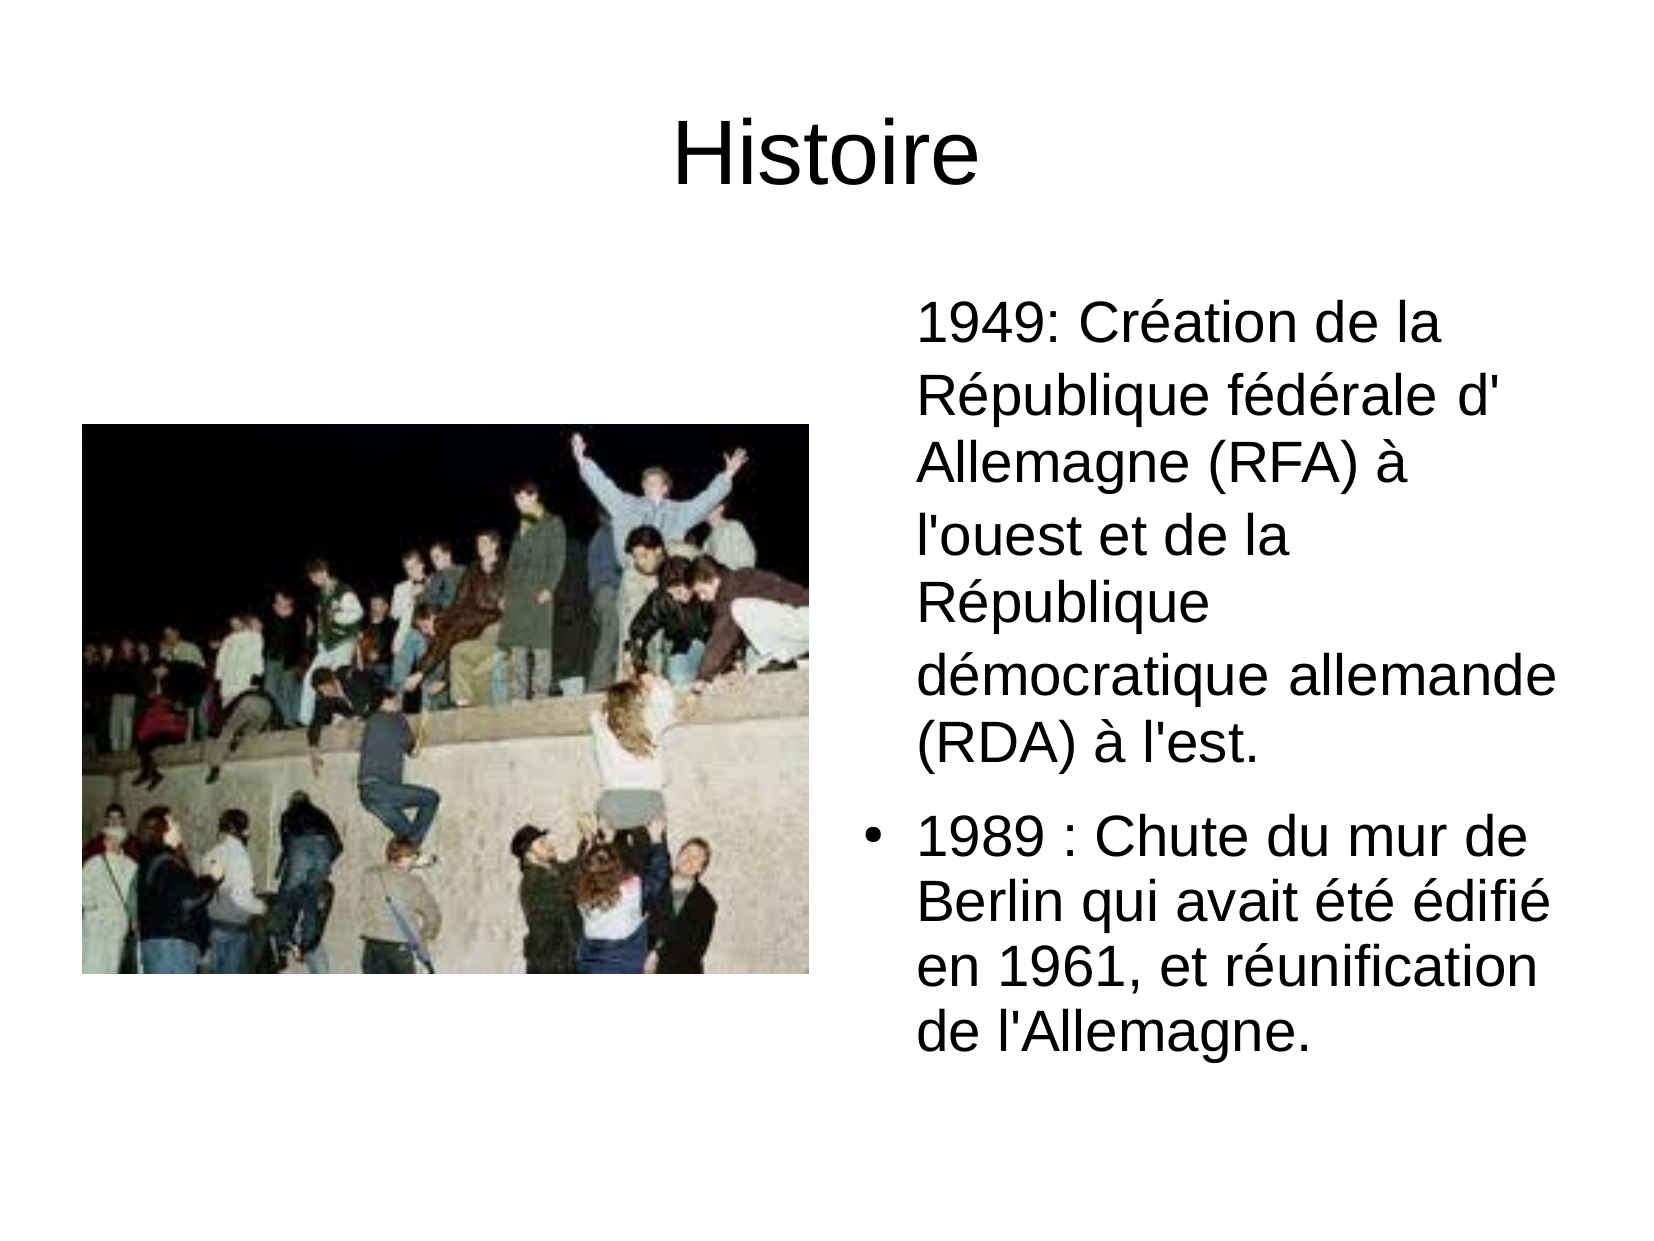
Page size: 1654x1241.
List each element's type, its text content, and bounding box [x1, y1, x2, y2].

title Histoire [82, 49, 1571, 257]
picture [82, 424, 809, 974]
list 1949: Création de la République fédérale d' Allemagne (RFA) à l'ouest et de la République démocratique allemande (RDA) à l'est. 1989 : Chute du mur de Berlin qui avait été édifié en 1961, et réunification de l'Allemagne. [845, 290, 1572, 1109]
